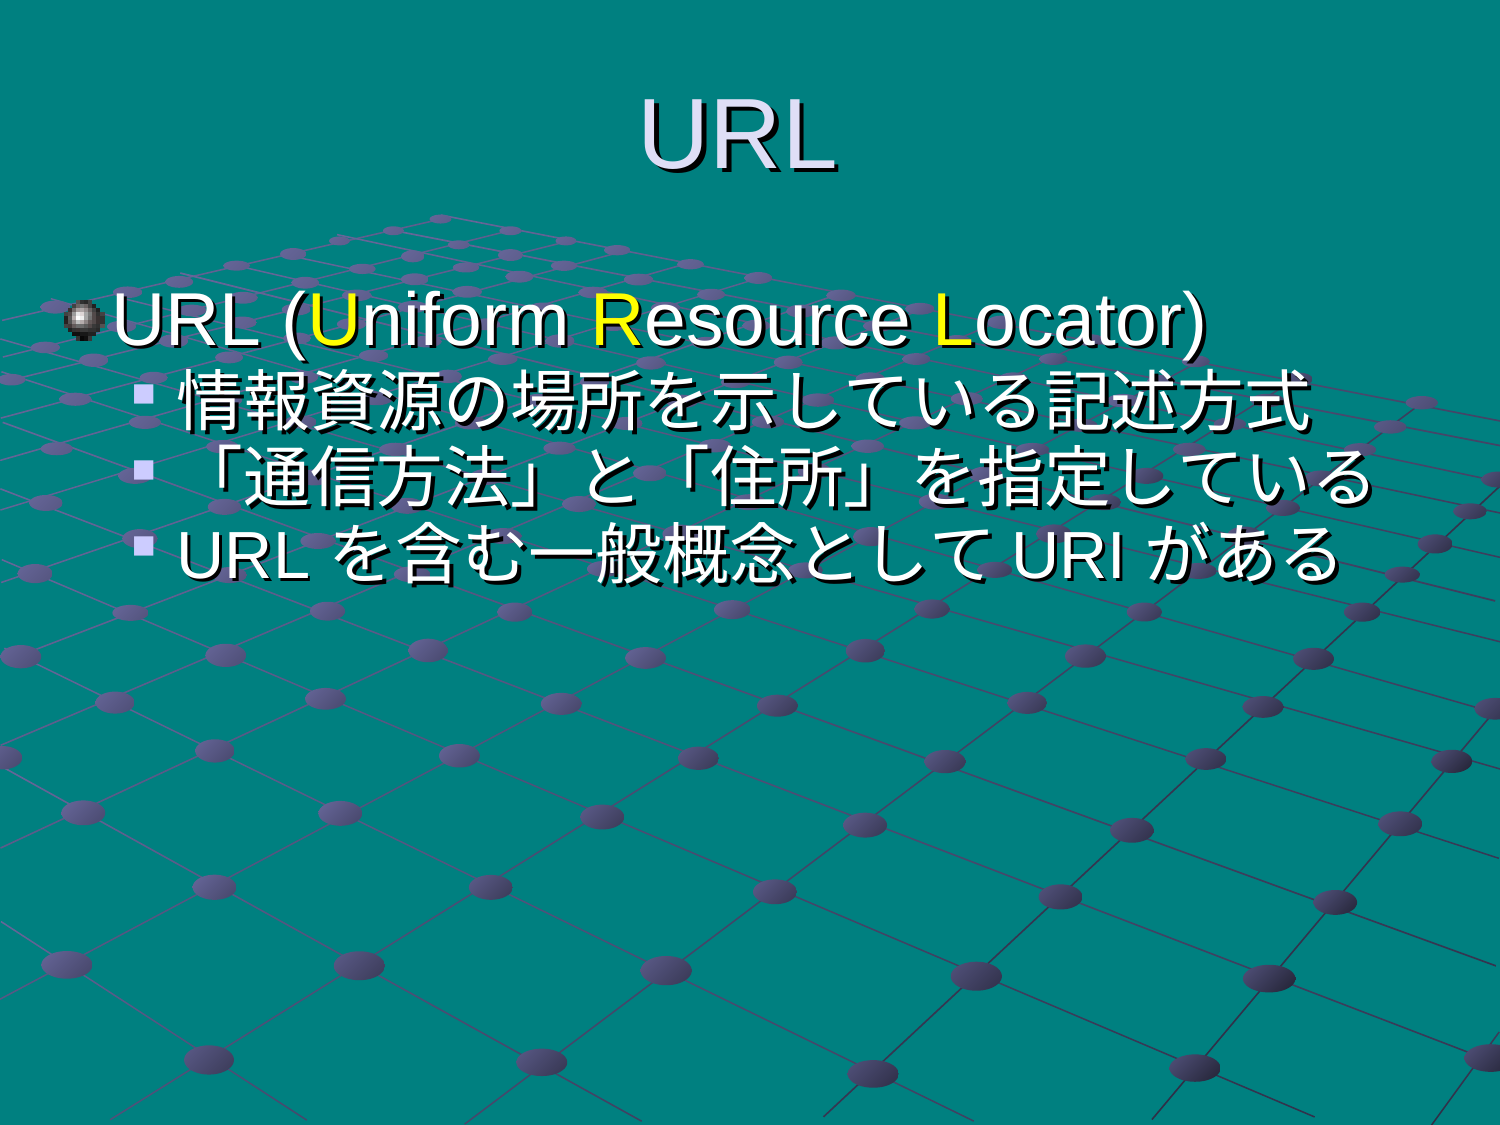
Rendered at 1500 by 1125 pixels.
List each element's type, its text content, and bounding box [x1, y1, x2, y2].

text_box URL (Uniform Resource Locator) 情報資源の場所を示している記述方式 「通信方法」と「住所」を指定している URL を含む一般概念として URI がある [41, 273, 1412, 1125]
picture [271, 625, 872, 717]
picture [1089, 629, 1353, 720]
text_box URL [100, 60, 1376, 273]
picture [56, 292, 105, 341]
